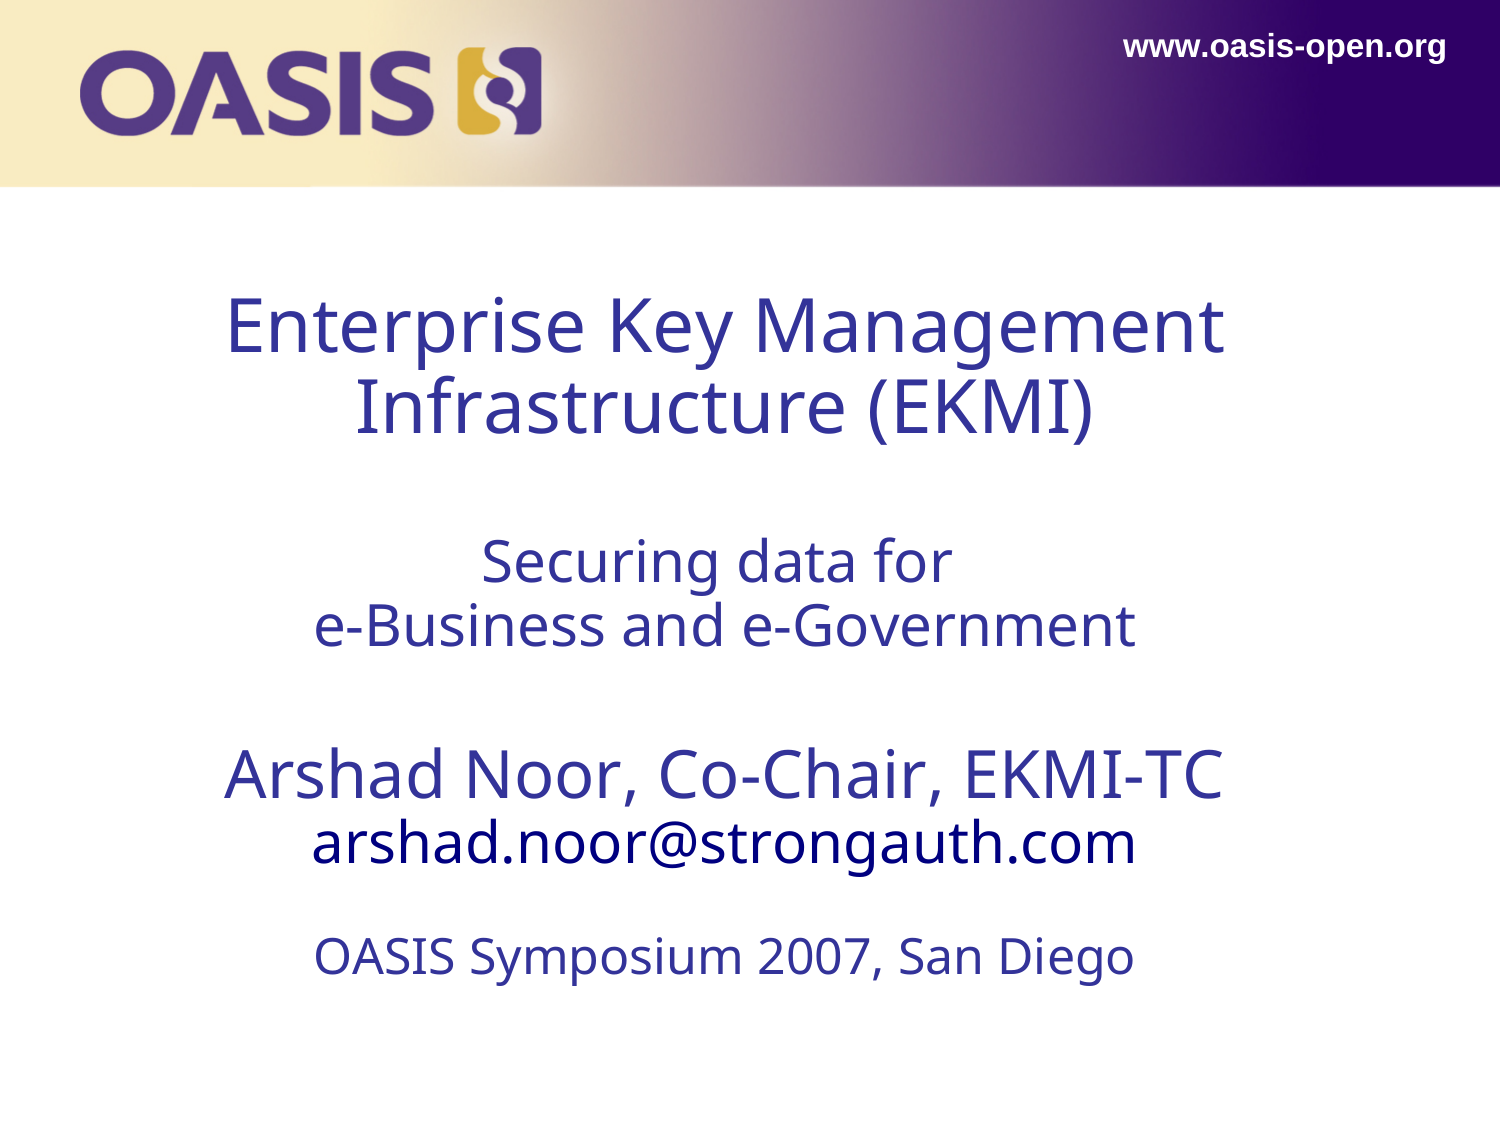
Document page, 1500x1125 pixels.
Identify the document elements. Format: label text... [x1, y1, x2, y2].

picture [0, 0, 1500, 1125]
title Enterprise Key Management Infrastructure (EKMI) Securing data for e-Business and e-Government Arshad Noor, Co-Chair, EKMI-TC arshad.noor@strongauth.com OASIS Symposium 2007, San Diego [150, 317, 1300, 637]
text_box www.oasis-open.org [1037, 19, 1463, 73]
list [149, 637, 1400, 1047]
